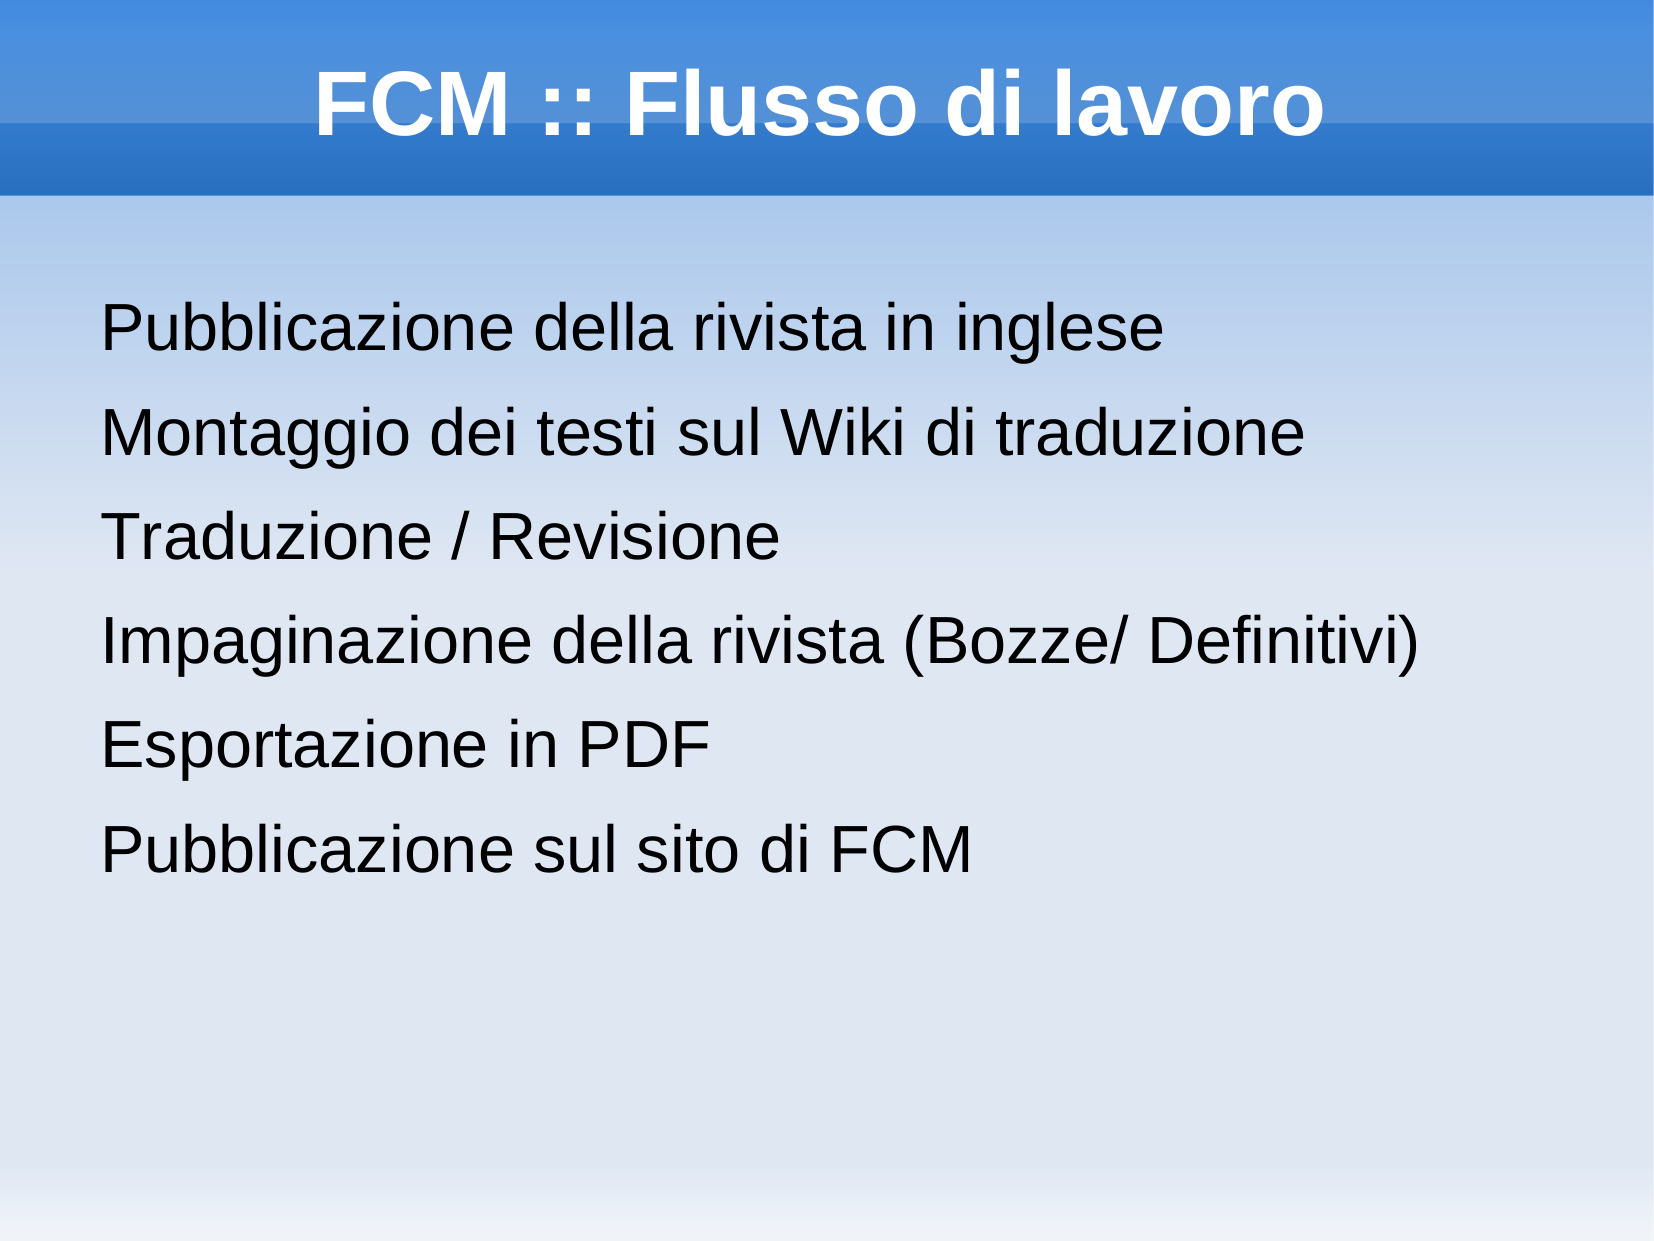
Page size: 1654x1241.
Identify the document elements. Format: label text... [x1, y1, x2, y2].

title FCM :: Flusso di lavoro [76, 0, 1565, 208]
picture [0, 0, 1654, 1241]
list Pubblicazione della rivista in inglese Montaggio dei testi sul Wiki di traduzione Traduzione / Revisione Impaginazione della rivista (Bozze/ Definitivi) Esportazione in PDF Pubblicazione sul sito di FCM [82, 290, 1571, 1094]
